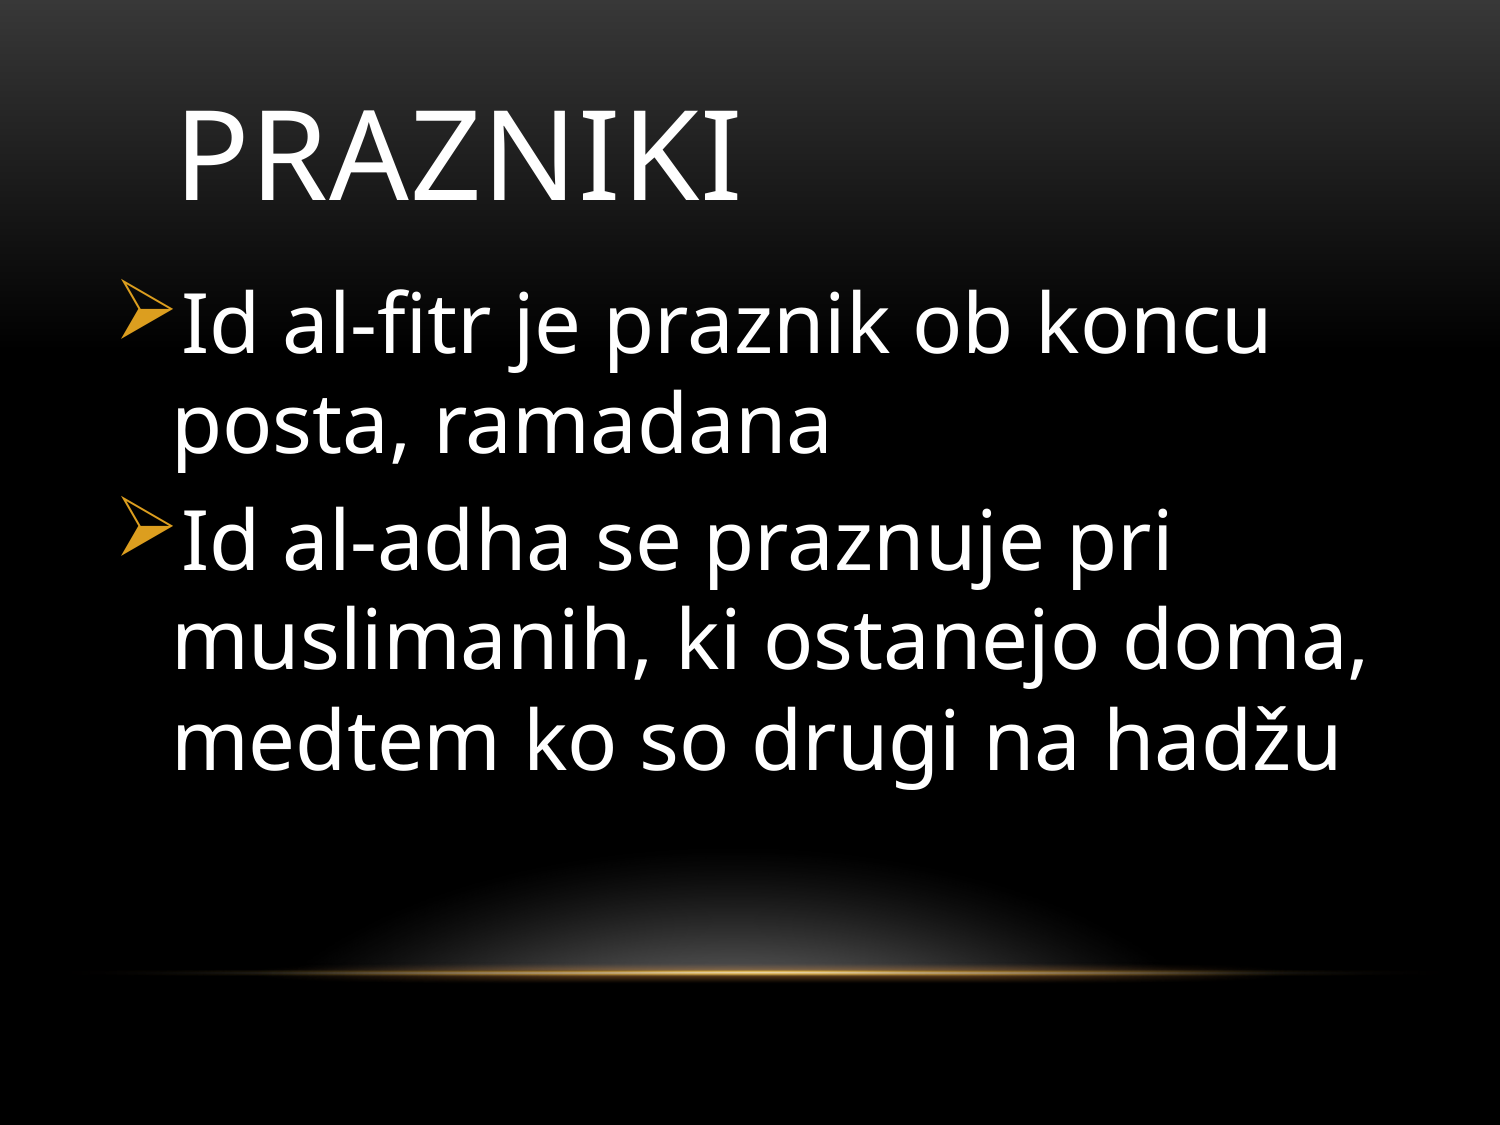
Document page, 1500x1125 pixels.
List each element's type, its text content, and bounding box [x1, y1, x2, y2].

title PRAZNIKI [99, 45, 1400, 233]
picture [0, 0, 1500, 1125]
list Id al-fitr je praznik ob koncu posta, ramadana Id al-adha se praznuje pri muslimanih, ki ostanejo doma, medtem ko so drugi na hadžu [99, 262, 1400, 938]
